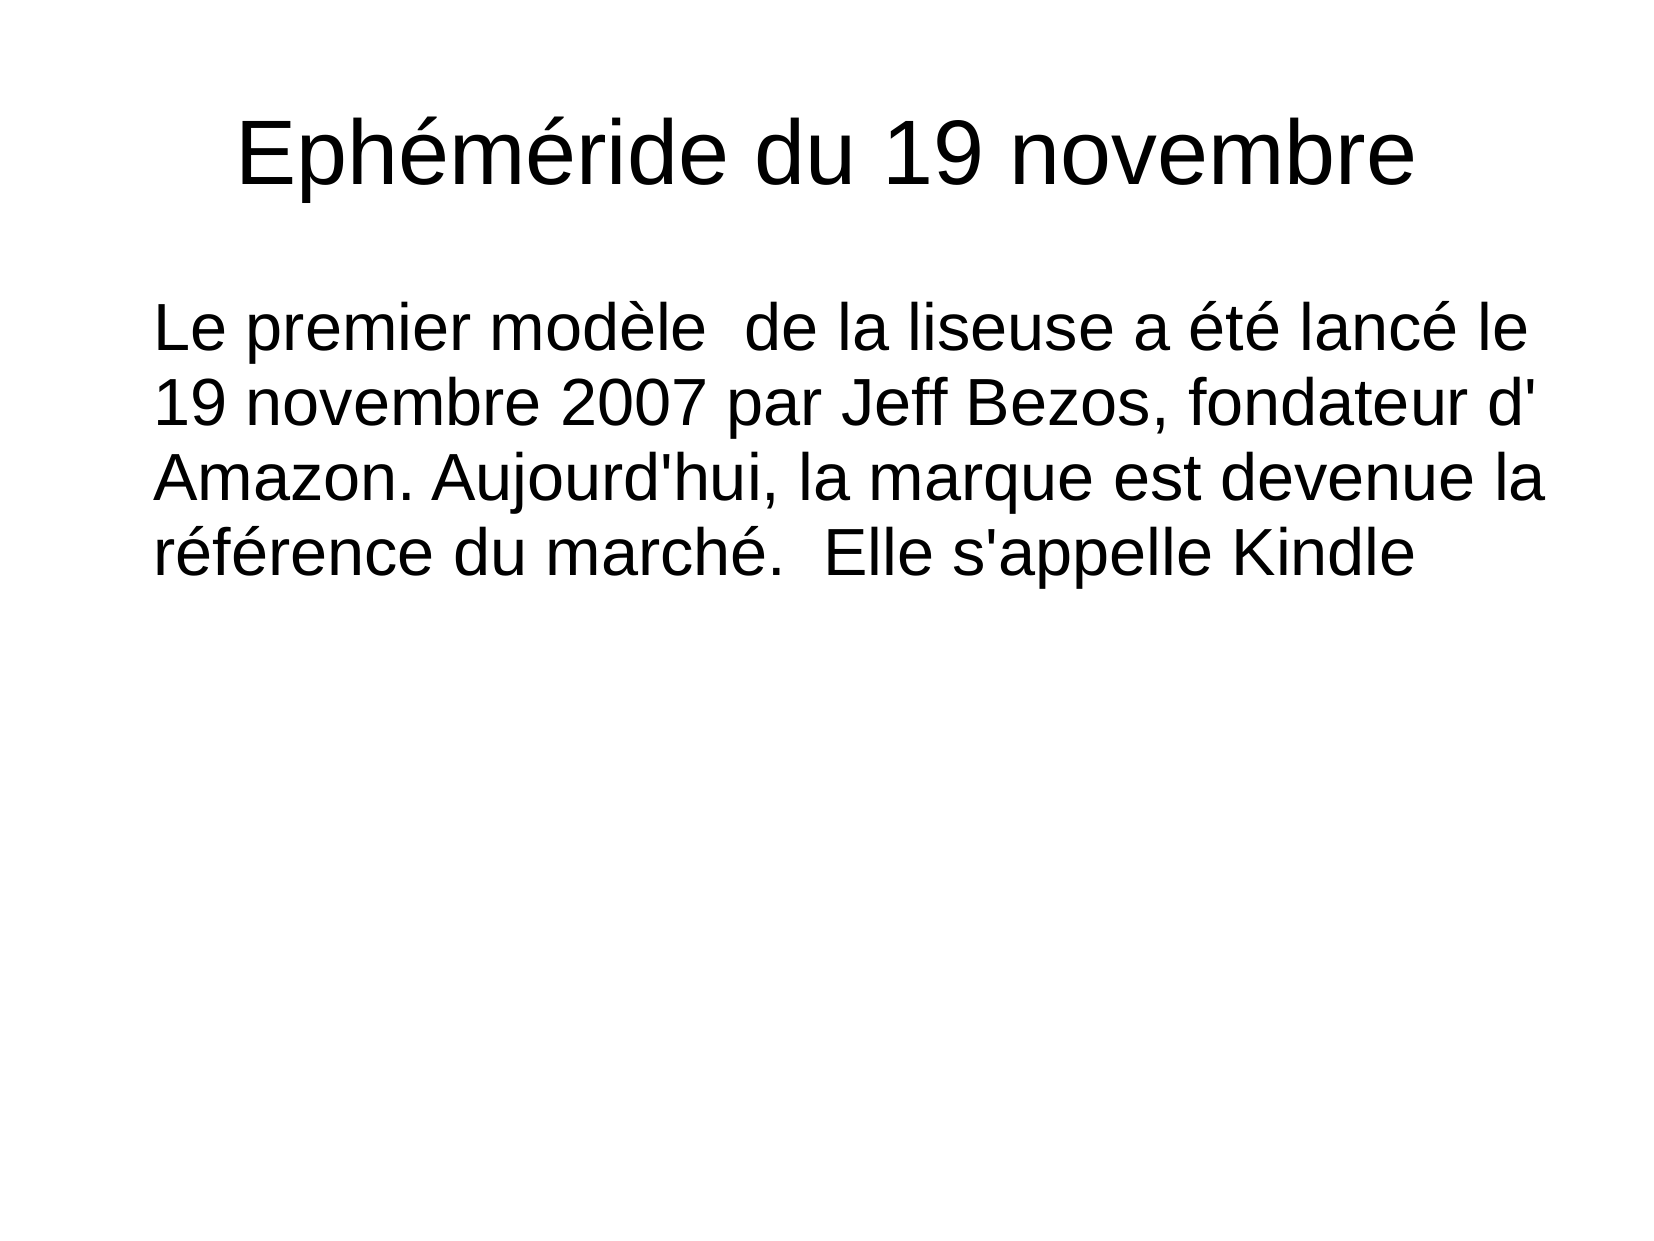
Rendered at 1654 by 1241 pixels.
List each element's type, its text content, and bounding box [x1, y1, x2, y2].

title Ephéméride du 19 novembre [82, 49, 1571, 257]
list Le premier modèle de la liseuse a été lancé le 19 novembre 2007 par Jeff Bezos, fondateur d' Amazon. Aujourd'hui, la marque est devenue la référence du marché. Elle s'appelle Kindle [82, 290, 1571, 1109]
